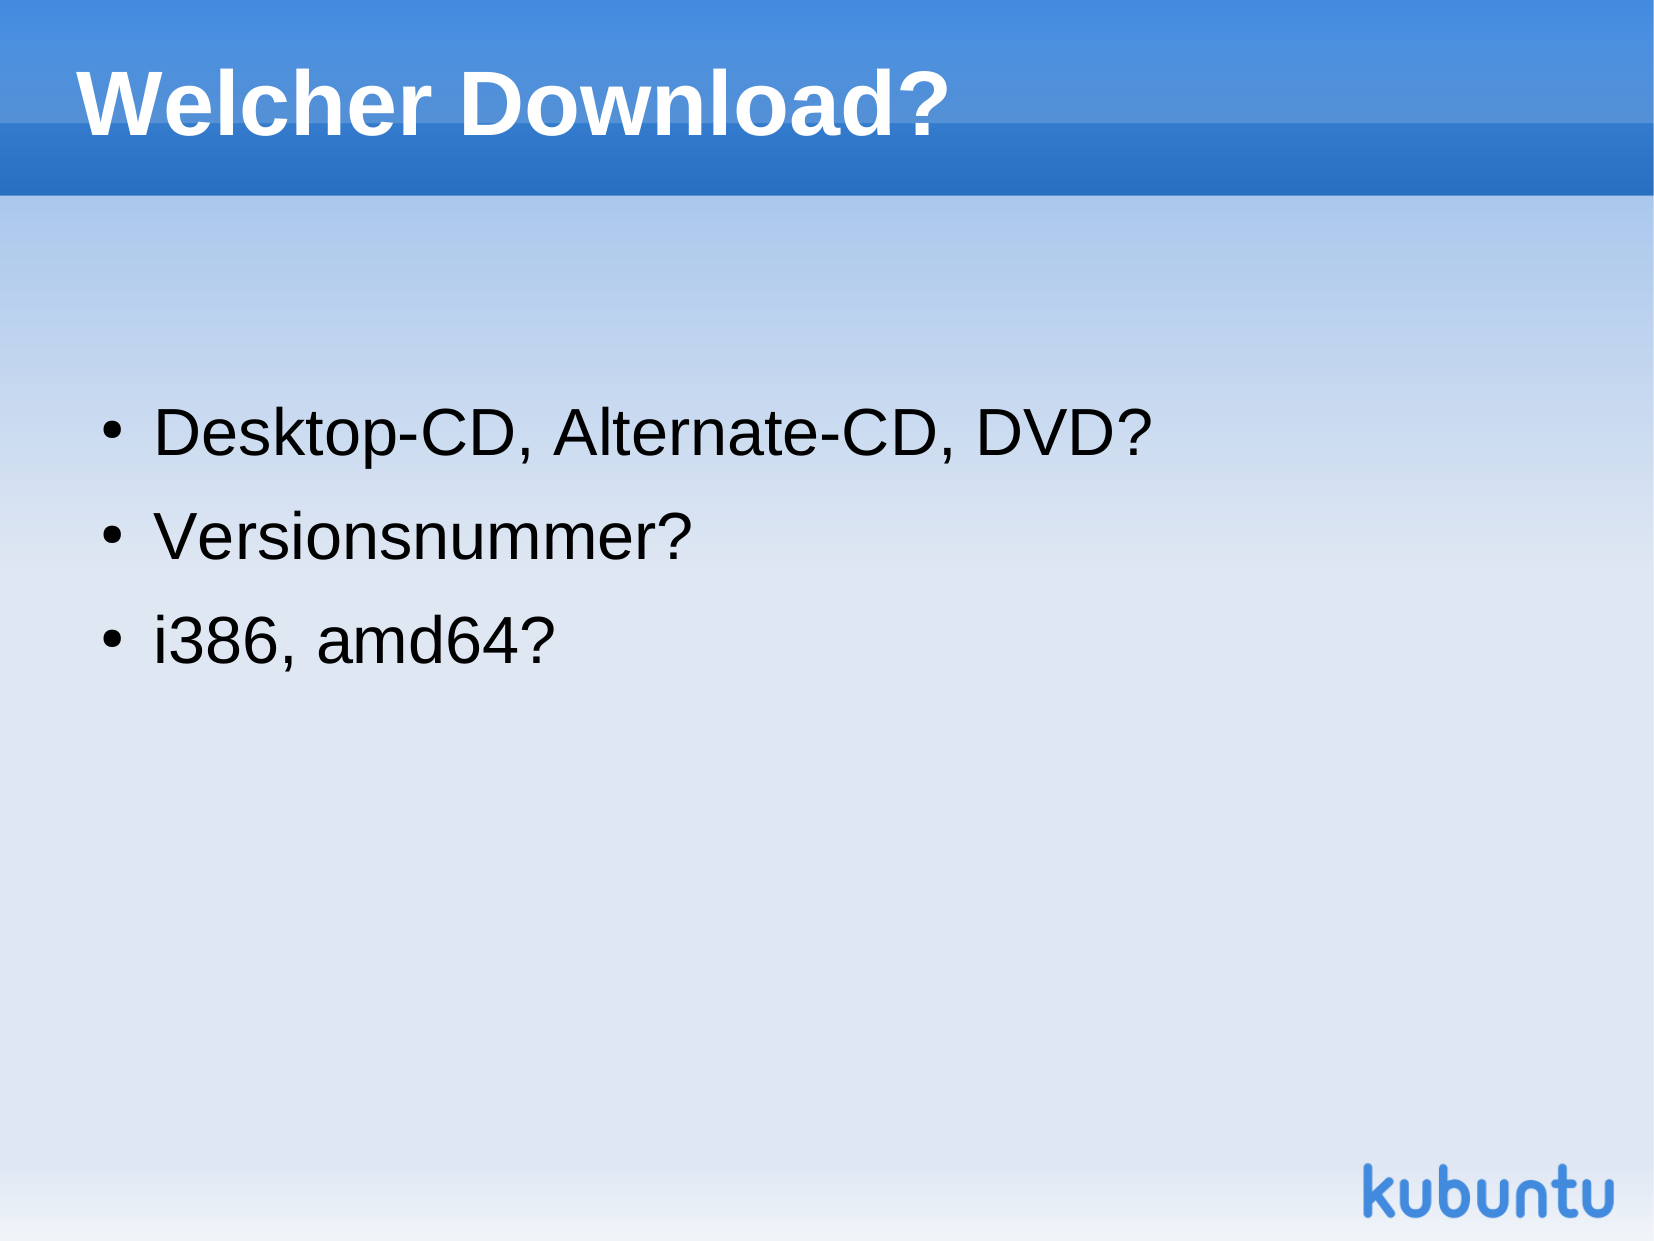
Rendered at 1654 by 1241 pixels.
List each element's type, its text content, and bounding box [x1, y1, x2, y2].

list Desktop-CD, Alternate-CD, DVD? Versionsnummer? i386, amd64? [82, 290, 1571, 1109]
title Welcher Download? [76, 0, 1565, 208]
picture [0, 0, 1654, 1241]
